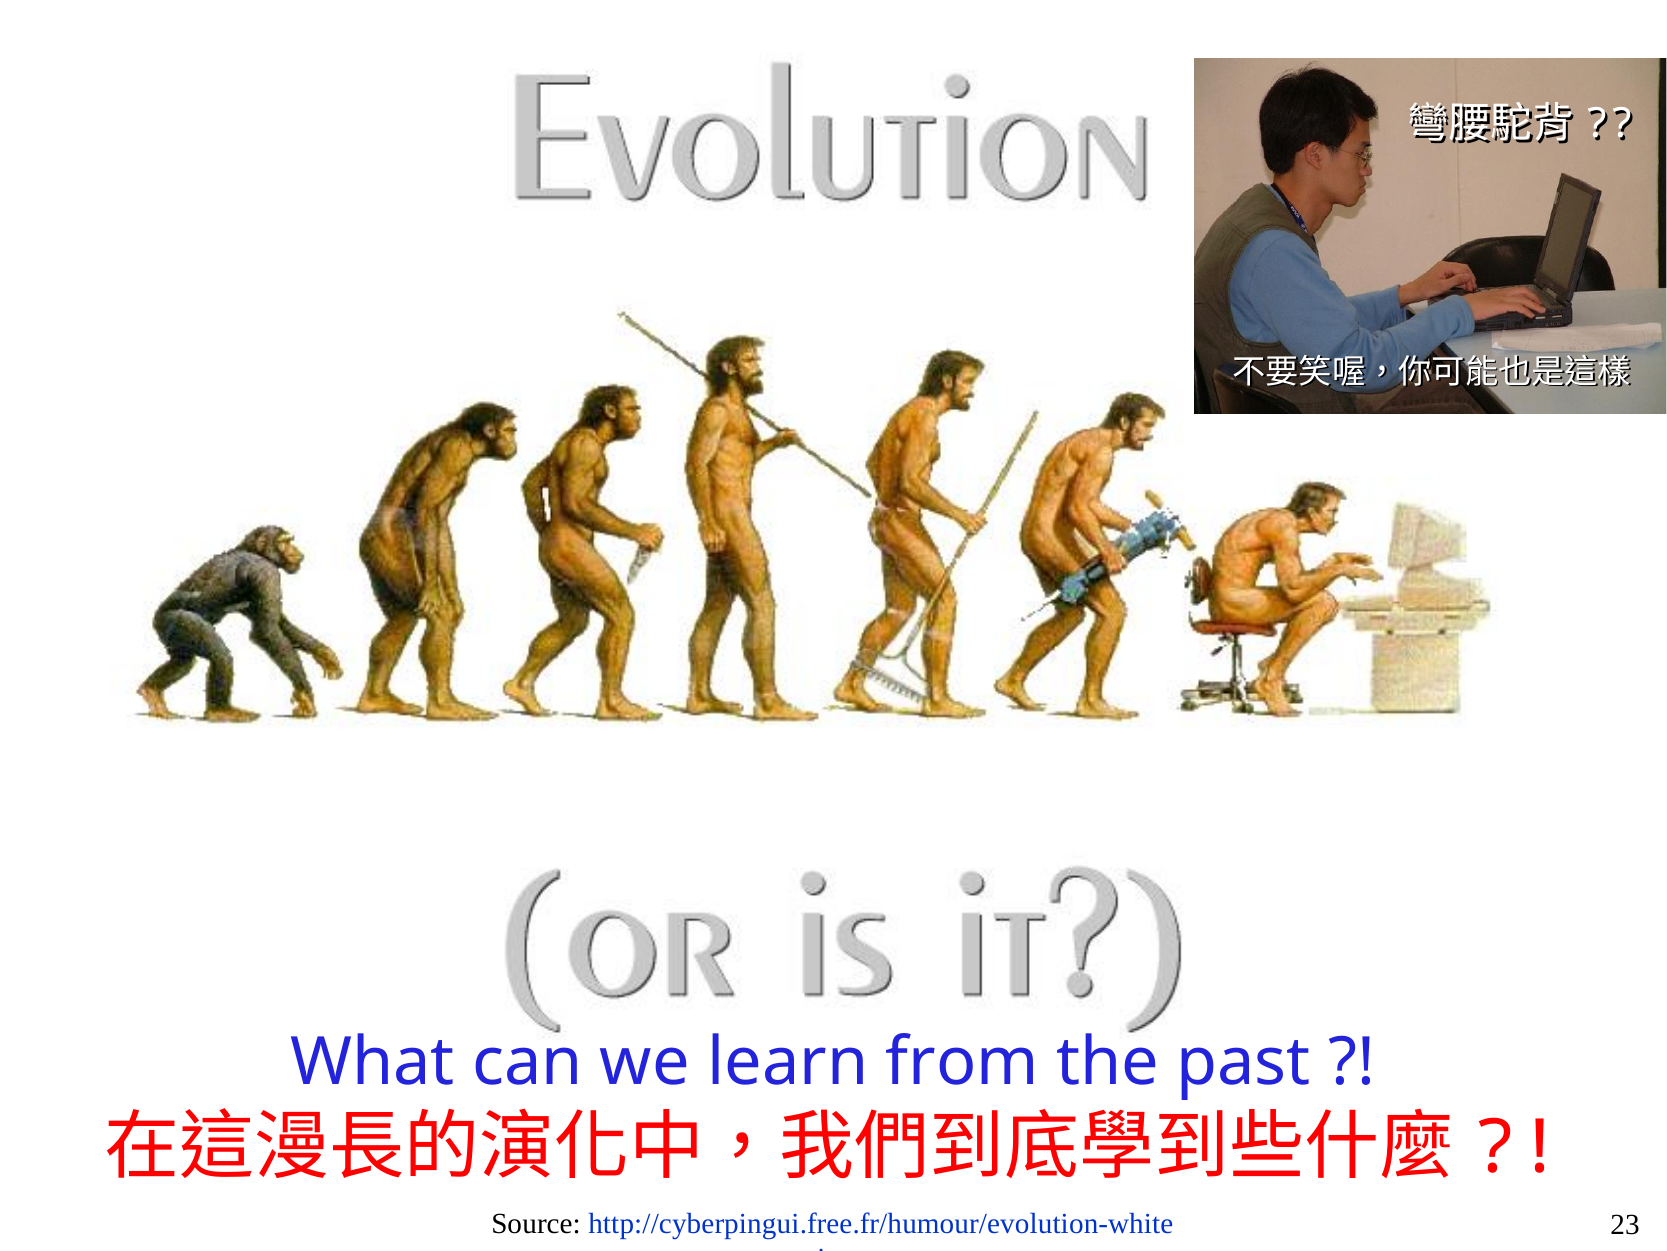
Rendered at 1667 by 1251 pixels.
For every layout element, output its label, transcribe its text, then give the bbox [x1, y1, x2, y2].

text_box 彎腰駝背?? [1387, 88, 1654, 154]
text_box What can we learn from the past ?! 在這漫長的演化中，我們到底學到些什麼?! [0, 1010, 1667, 1196]
text_box 不要笑喔，你可能也是這樣 [1204, 342, 1660, 398]
picture [17, 2, 1667, 1010]
text_box Source: http://cyberpingui.free.fr/humour/evolution-white.jpg [454, 1196, 1211, 1247]
